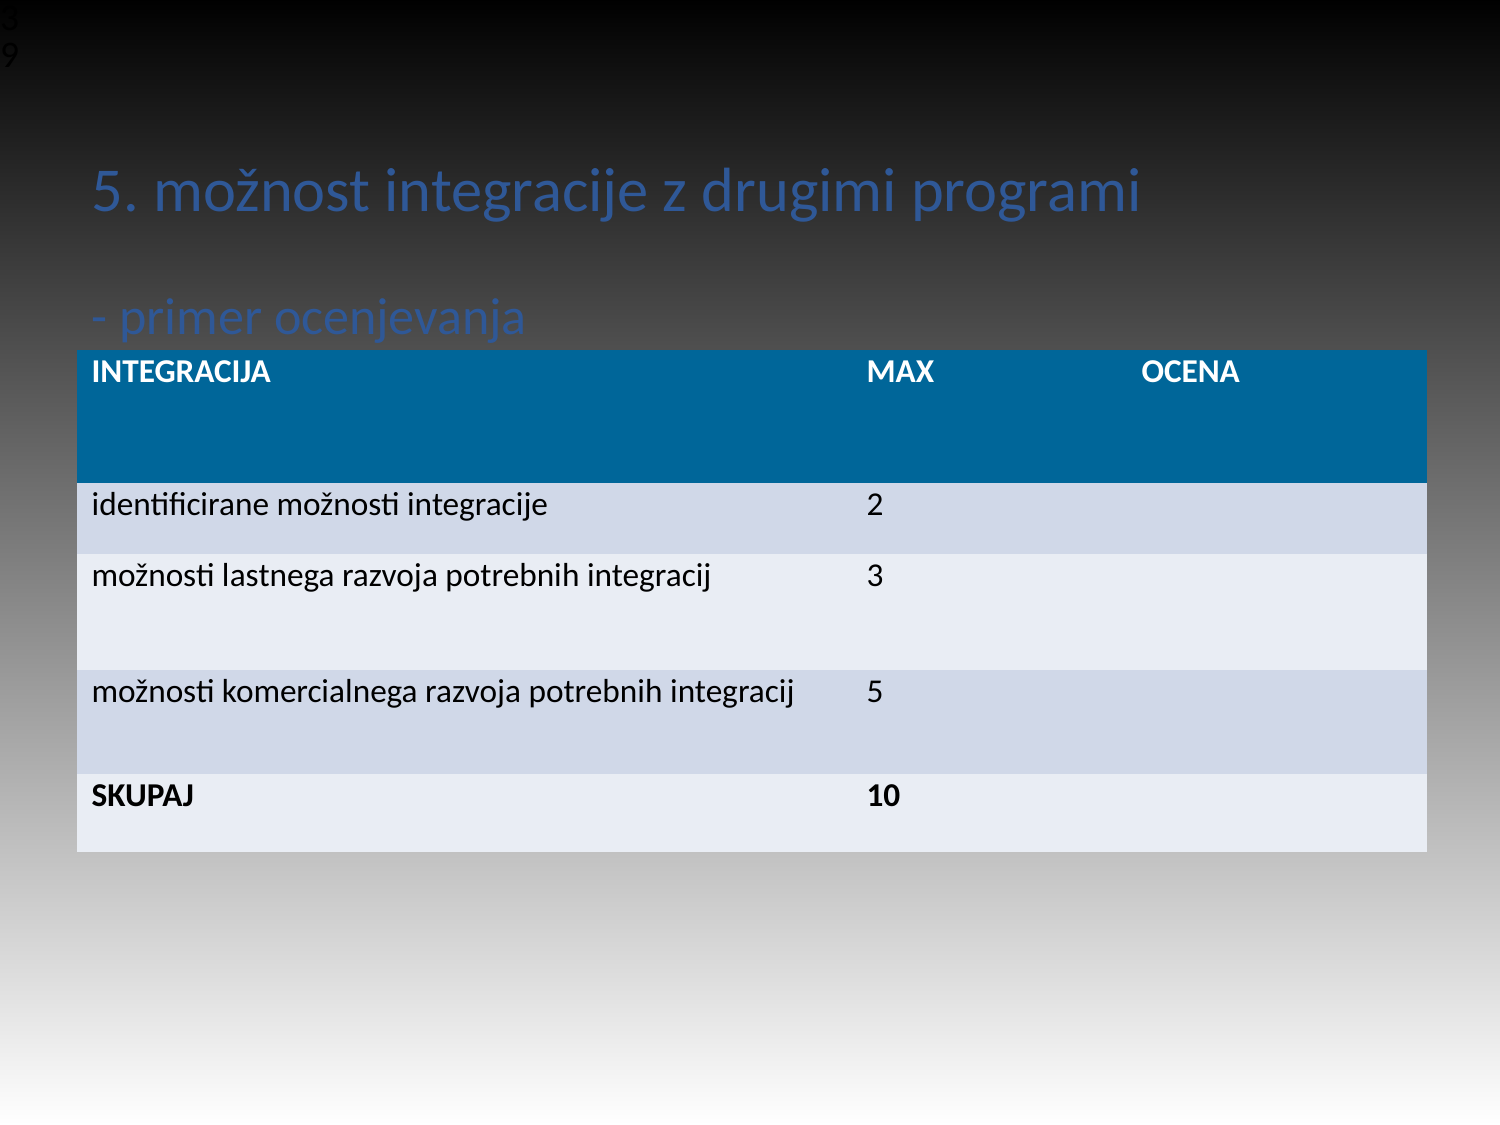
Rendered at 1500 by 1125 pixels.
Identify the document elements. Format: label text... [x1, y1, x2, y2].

table_header INTEGRACIJA [77, 350, 852, 483]
title 5. možnost integracije z drugimi programi - primer ocenjevanja [76, 90, 1427, 353]
table_cell [1127, 554, 1427, 670]
table_cell možnosti komercialnega razvoja potrebnih integracij [77, 670, 852, 774]
table_cell 10 [852, 774, 1127, 852]
table_header MAX [852, 350, 1127, 483]
table_cell 3 [852, 554, 1127, 670]
table_cell SKUPAJ [77, 774, 852, 852]
table_cell možnosti lastnega razvoja potrebnih integracij [77, 554, 852, 670]
table_cell [1127, 774, 1427, 852]
table_cell [1127, 483, 1427, 554]
table_cell [1127, 670, 1427, 774]
table_cell 2 [852, 483, 1127, 554]
table_cell 5 [852, 670, 1127, 774]
table_header OCENA [1127, 350, 1427, 483]
table_cell identificirane možnosti integracije [77, 483, 852, 554]
